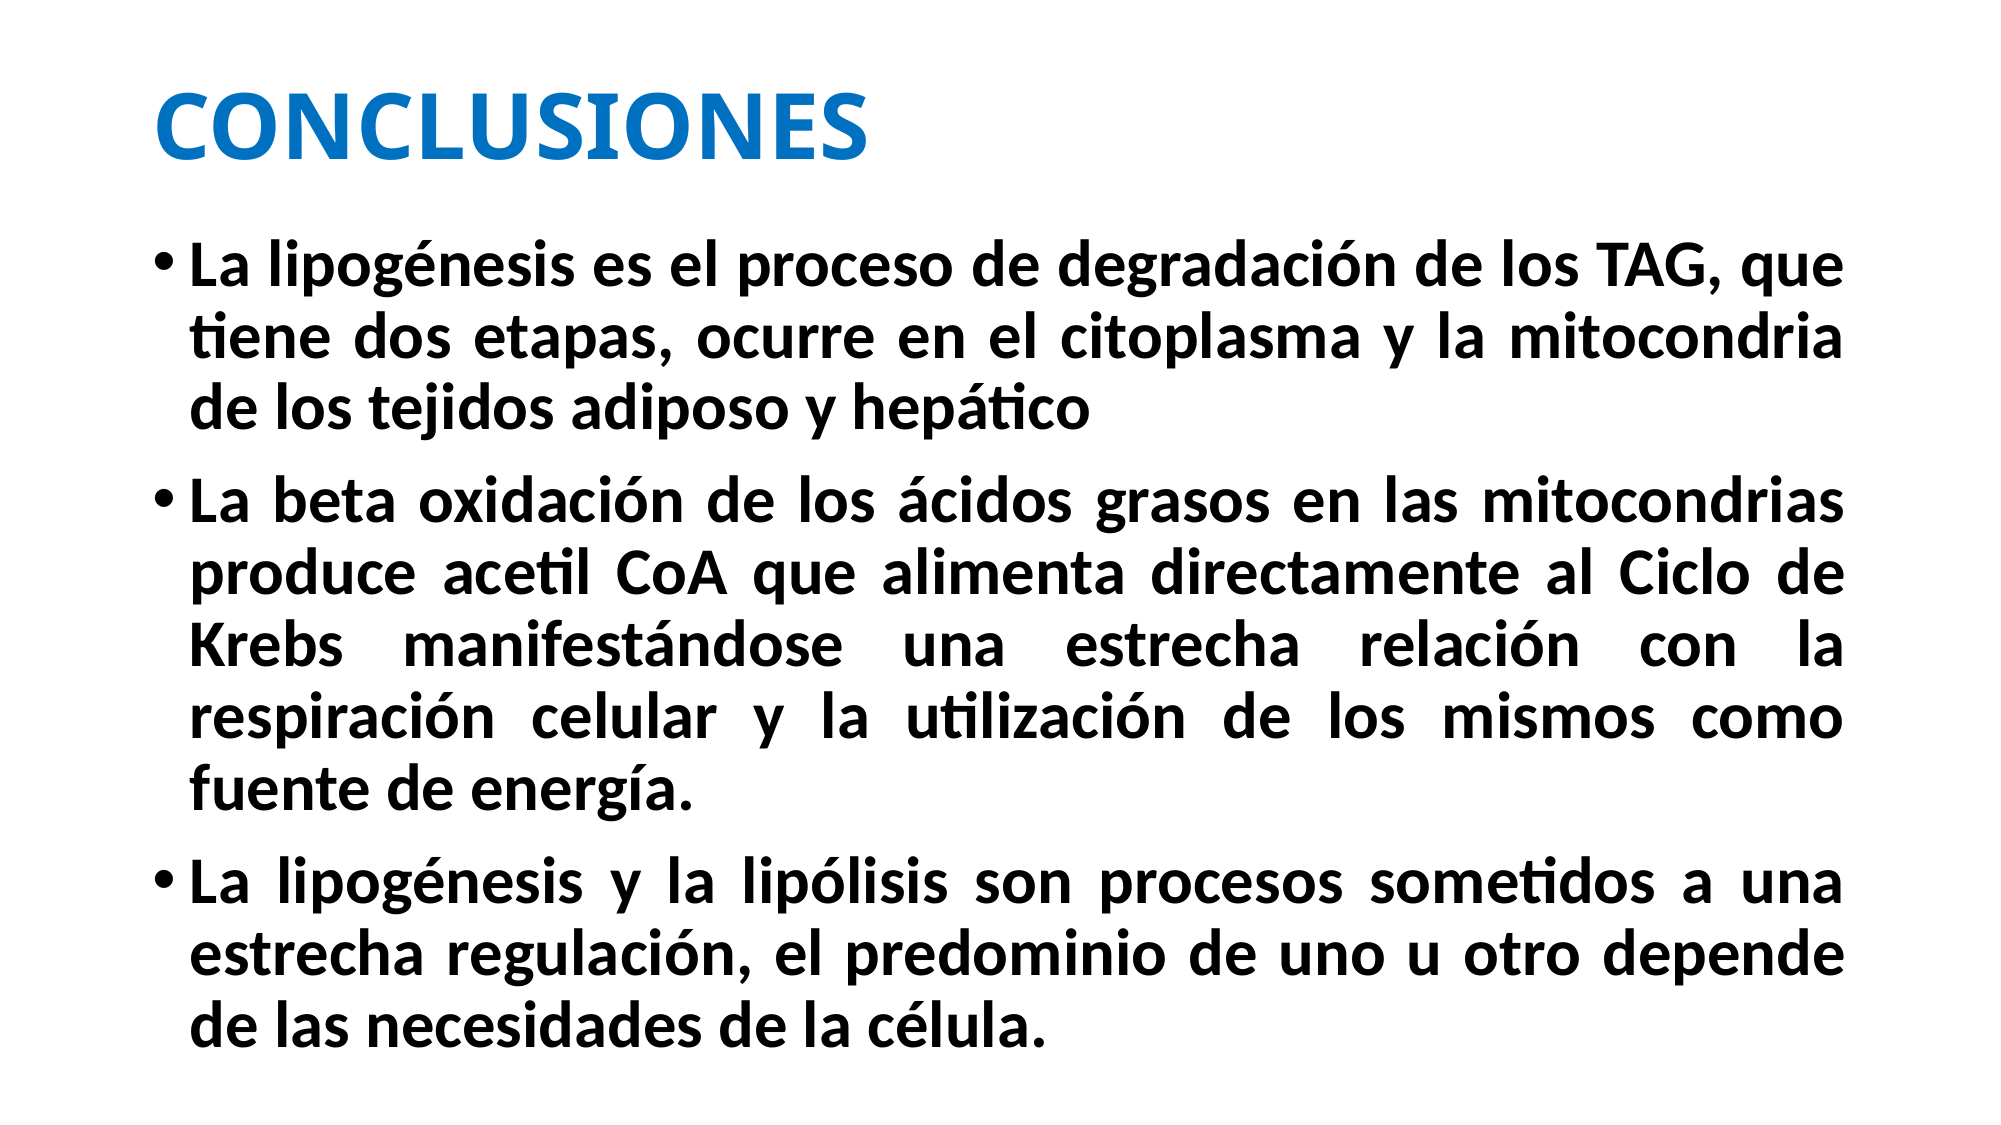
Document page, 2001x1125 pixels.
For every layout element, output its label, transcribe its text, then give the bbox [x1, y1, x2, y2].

list La lipogénesis es el proceso de degradación de los TAG, que tiene dos etapas, ocurre en el citoplasma y la mitocondria de los tejidos adiposo y hepático La beta oxidación de los ácidos grasos en las mitocondrias produce acetil CoA que alimenta directamente al Ciclo de Krebs manifestándose una estrecha relación con la respiración celular y la utilización de los mismos como fuente de energía. La lipogénesis y la lipólisis son procesos sometidos a una estrecha regulación, el predominio de uno u otro depende de las necesidades de la célula. [137, 221, 1863, 1056]
title CONCLUSIONES [137, 21, 1863, 221]
